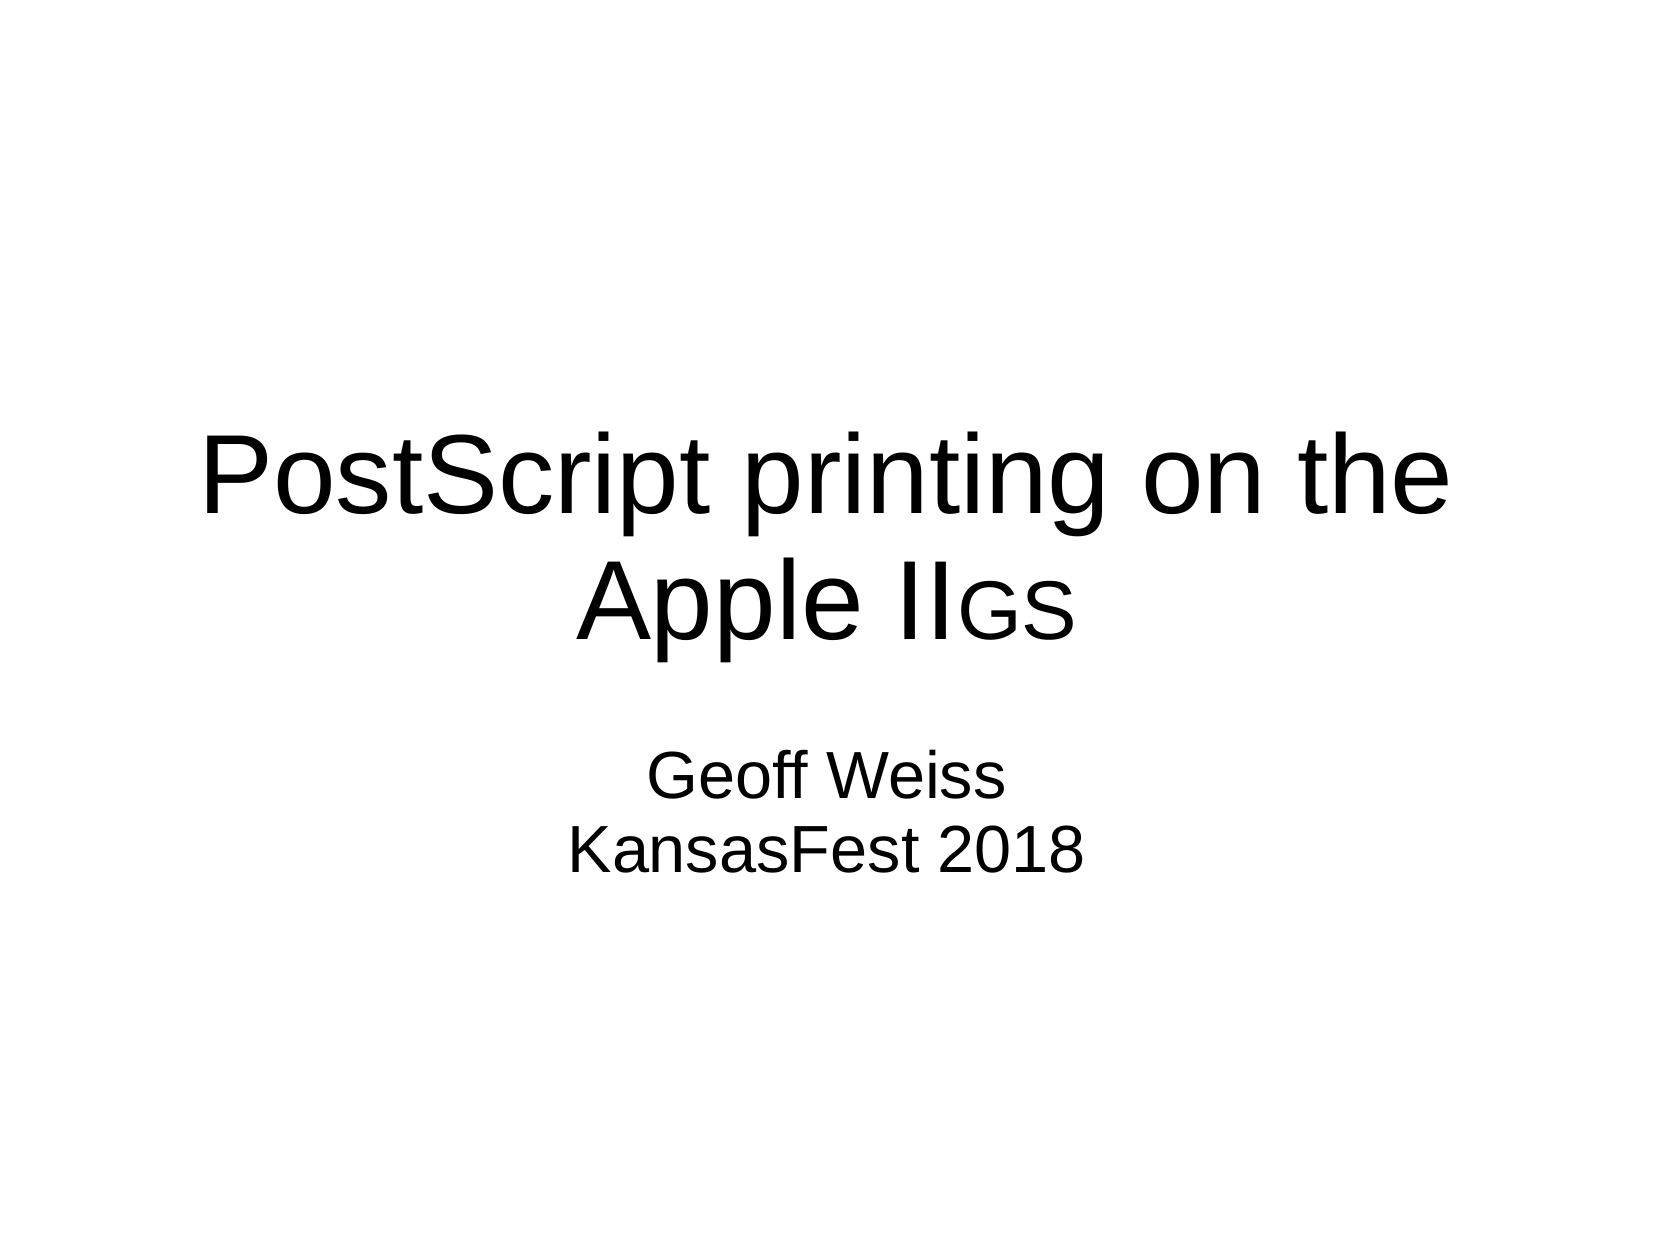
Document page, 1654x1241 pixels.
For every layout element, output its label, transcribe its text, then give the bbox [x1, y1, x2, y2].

subtitle PostScript printing on the Apple IIGS Geoff Weiss KansasFest 2018 [82, 290, 1571, 1010]
